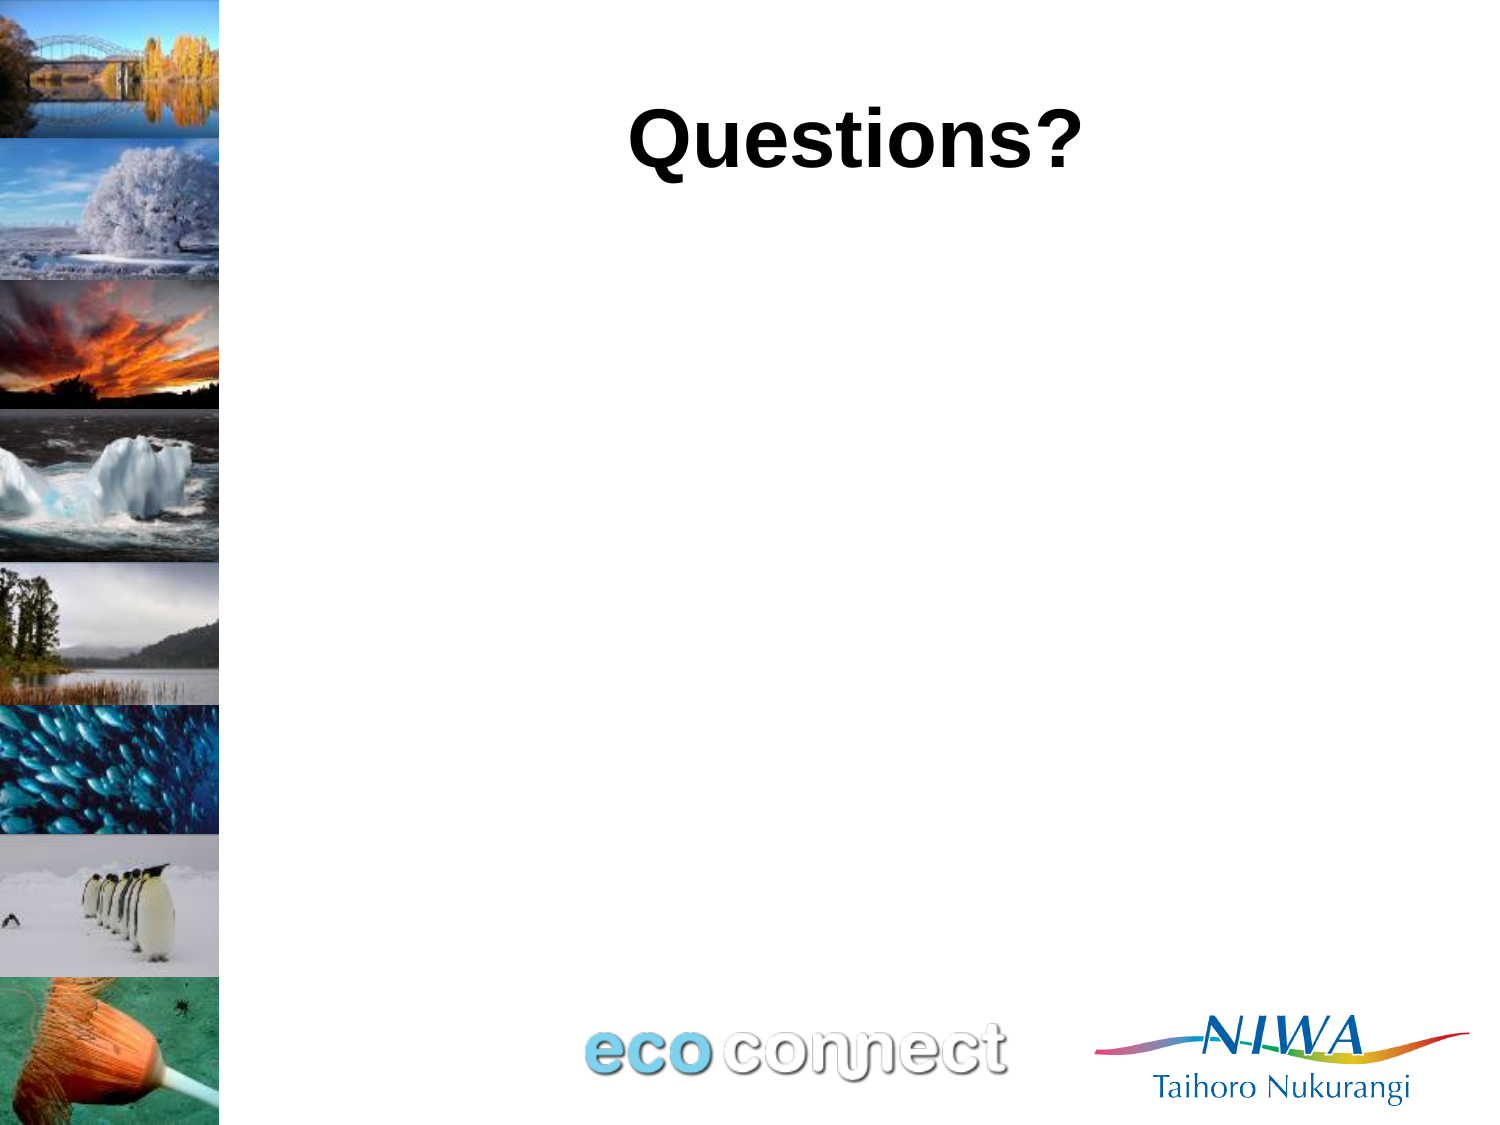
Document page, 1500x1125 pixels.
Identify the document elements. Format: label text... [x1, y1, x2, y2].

picture [0, 0, 219, 1125]
title Questions? [253, 38, 1459, 240]
picture [1092, 1013, 1472, 1106]
picture [561, 1003, 1030, 1098]
